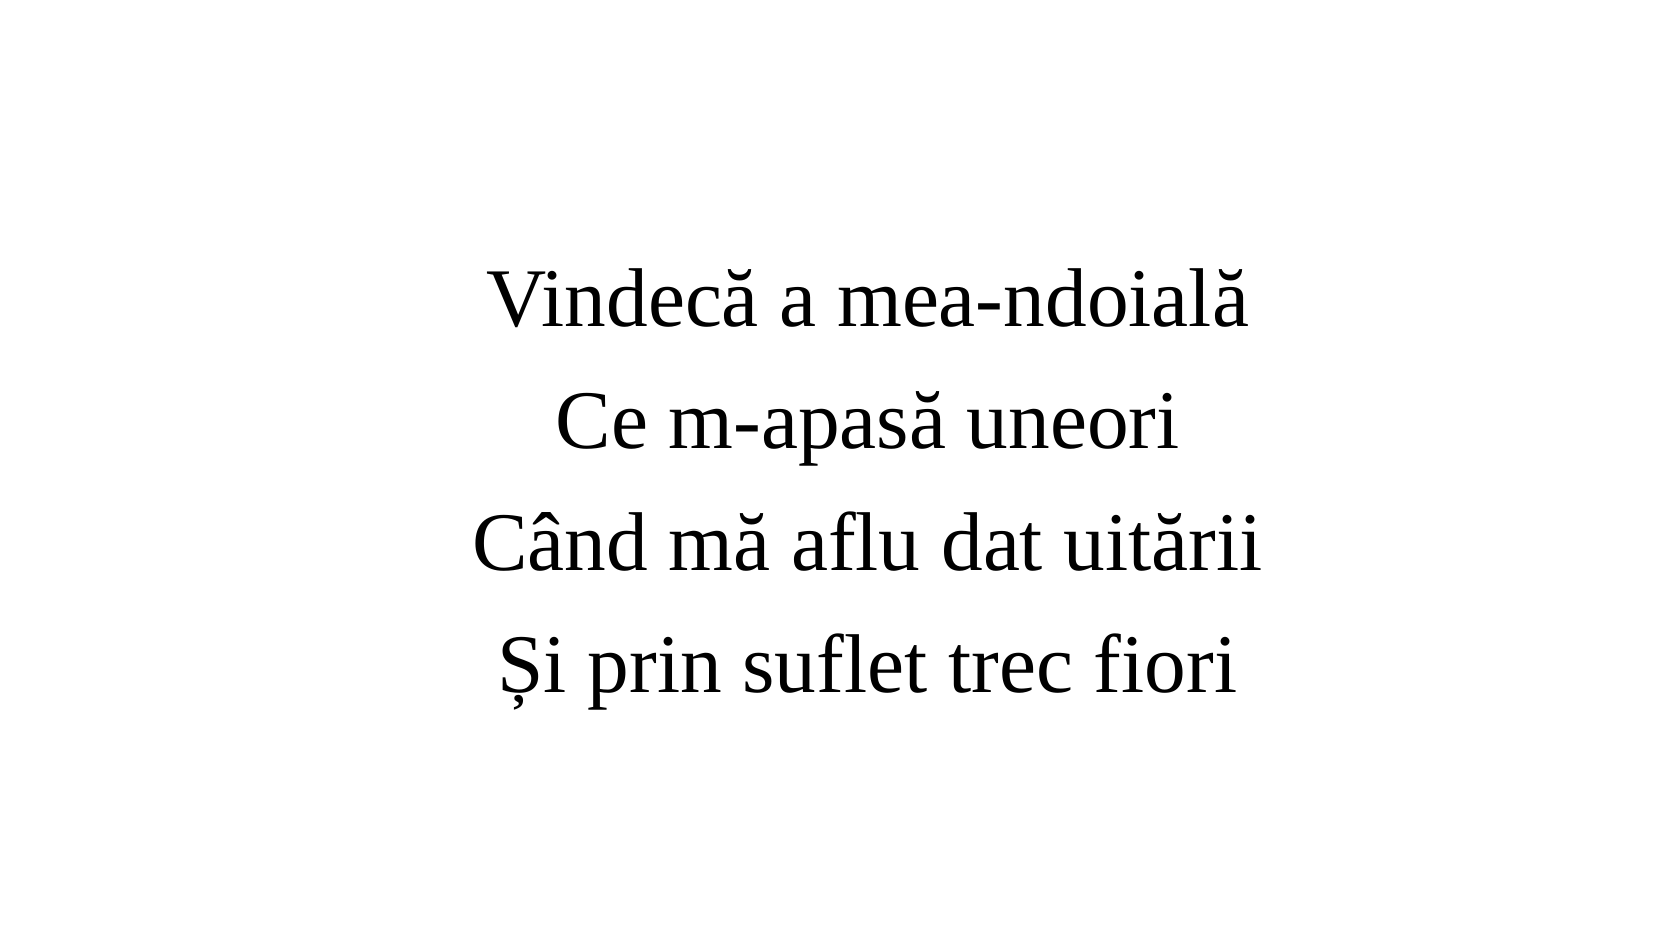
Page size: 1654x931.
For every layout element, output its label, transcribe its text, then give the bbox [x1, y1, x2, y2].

subtitle Vindecă a mea-ndoială Ce m-apasă uneori Când mă aflu dat uitării Și prin suflet trec fiori [153, 243, 1583, 710]
